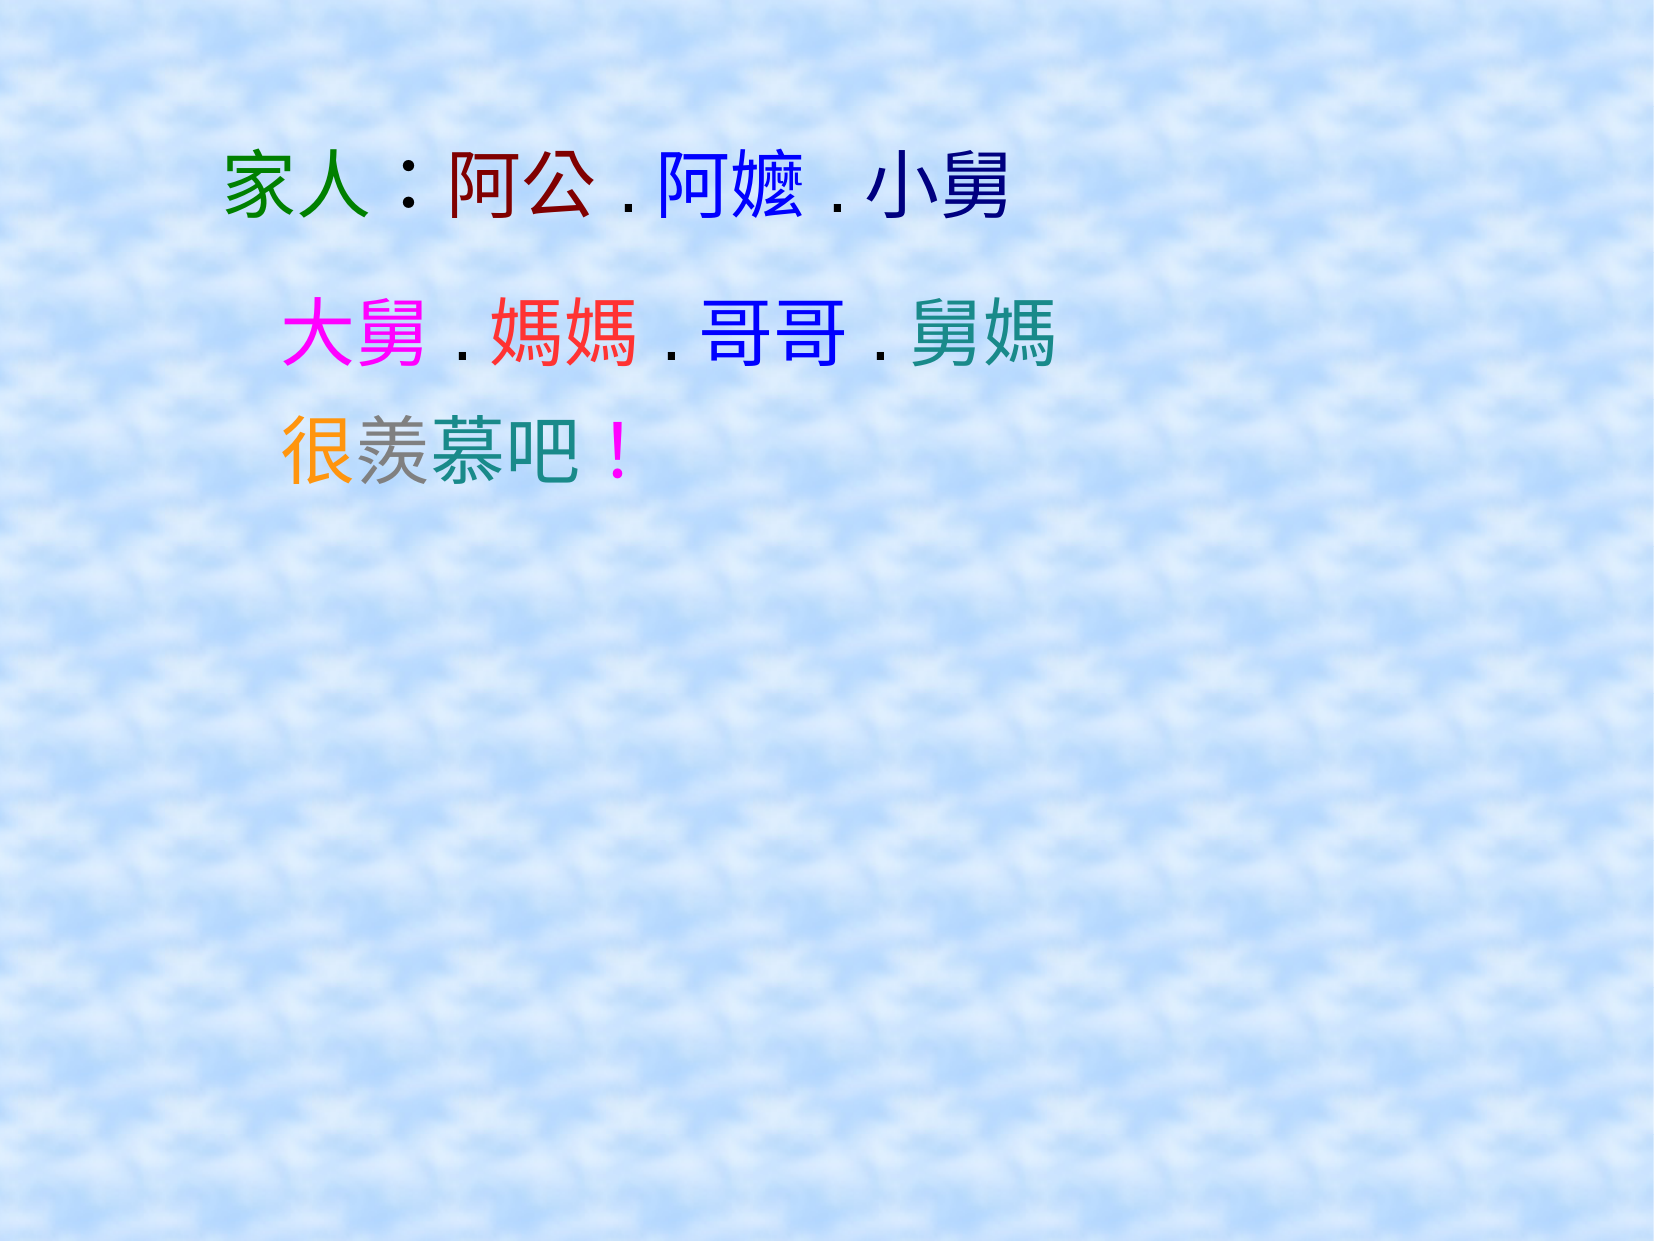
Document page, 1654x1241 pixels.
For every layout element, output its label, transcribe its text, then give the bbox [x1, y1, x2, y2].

text_box 大舅.媽媽.哥哥.舅媽 [265, 265, 1152, 372]
text_box 家人：阿公.阿嬤.小舅 [206, 118, 1093, 224]
text_box 很羨慕吧！ [265, 383, 1477, 489]
picture [0, 0, 1654, 1241]
